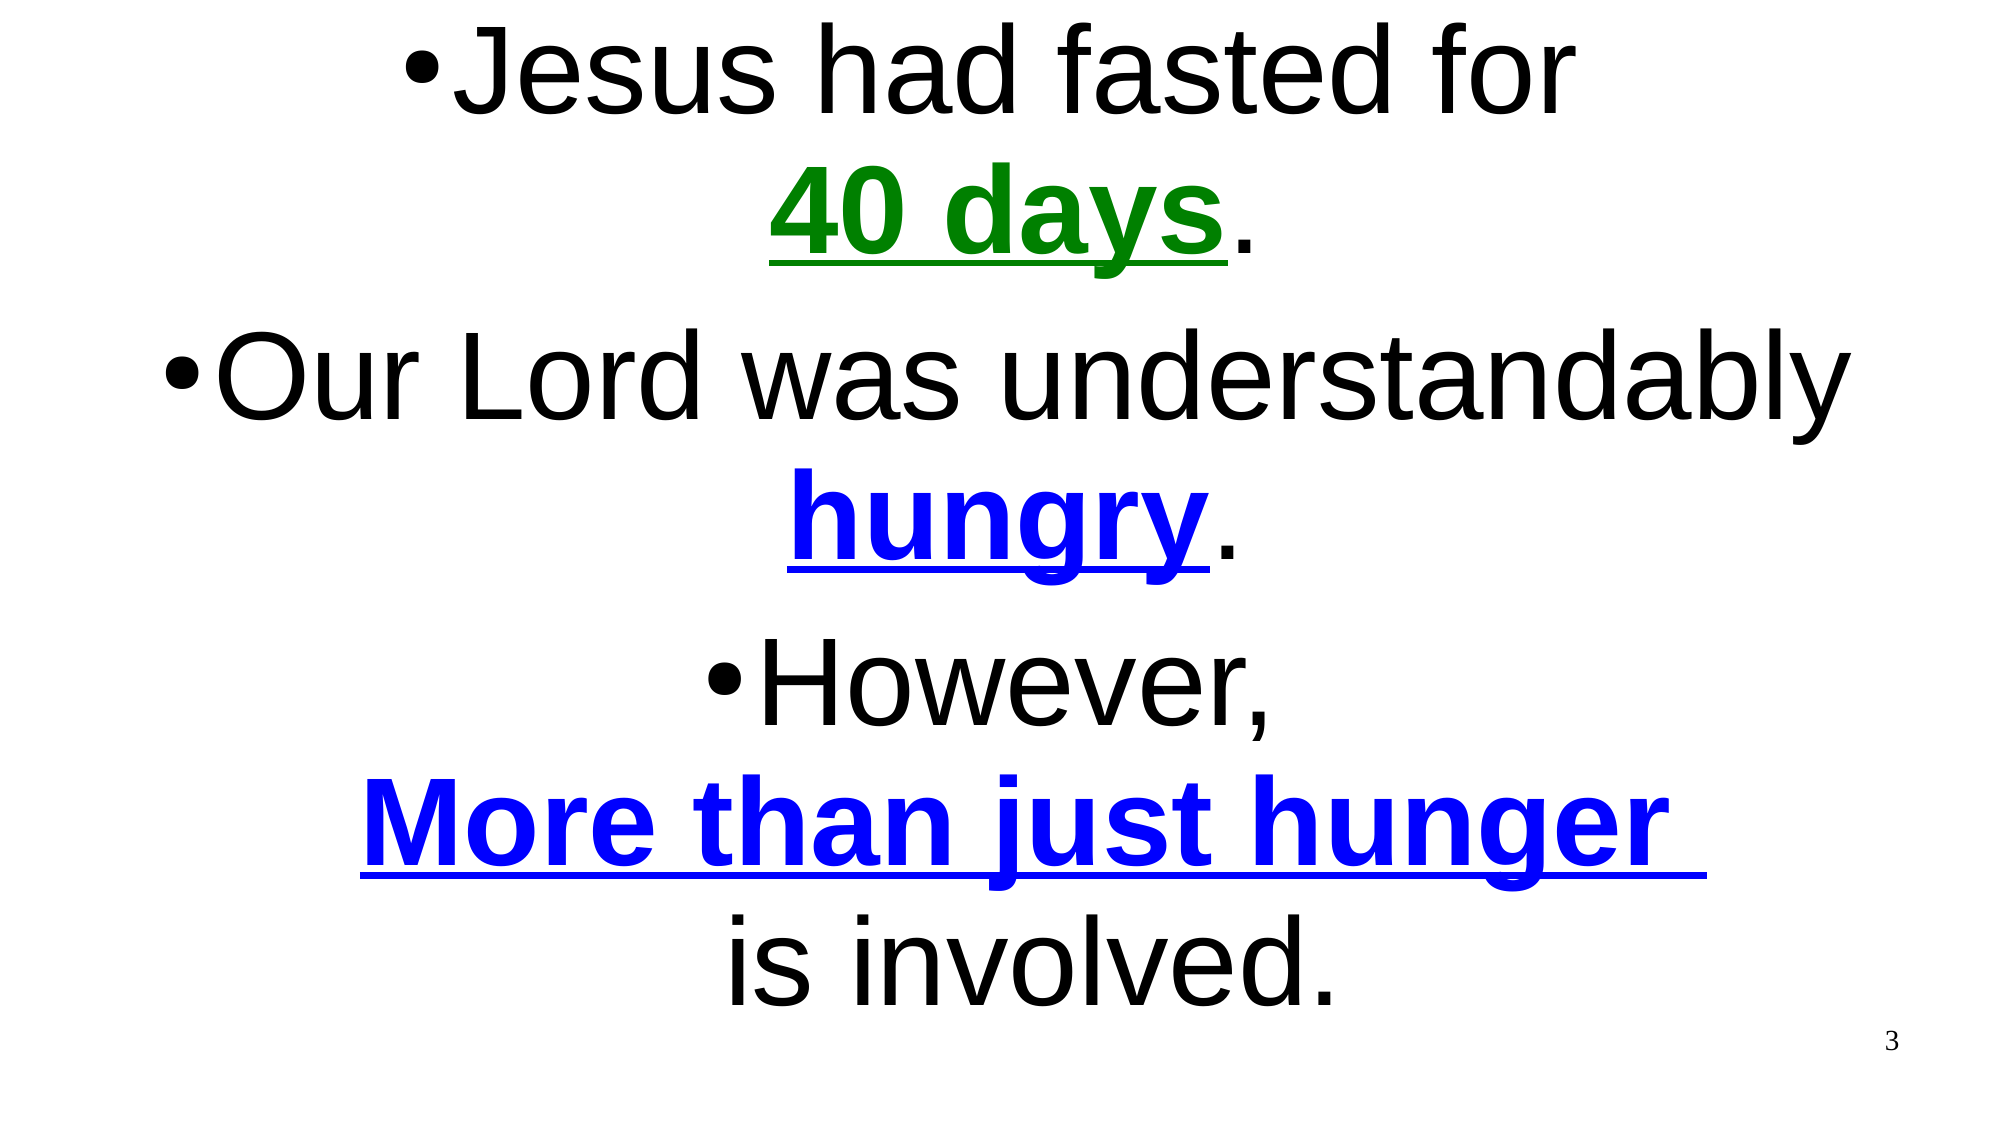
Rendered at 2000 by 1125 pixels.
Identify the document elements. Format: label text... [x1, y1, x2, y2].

list Jesus had fasted for 40 days. Our Lord was understandably hungry. However, More than just hunger is involved. [0, 0, 1996, 1123]
